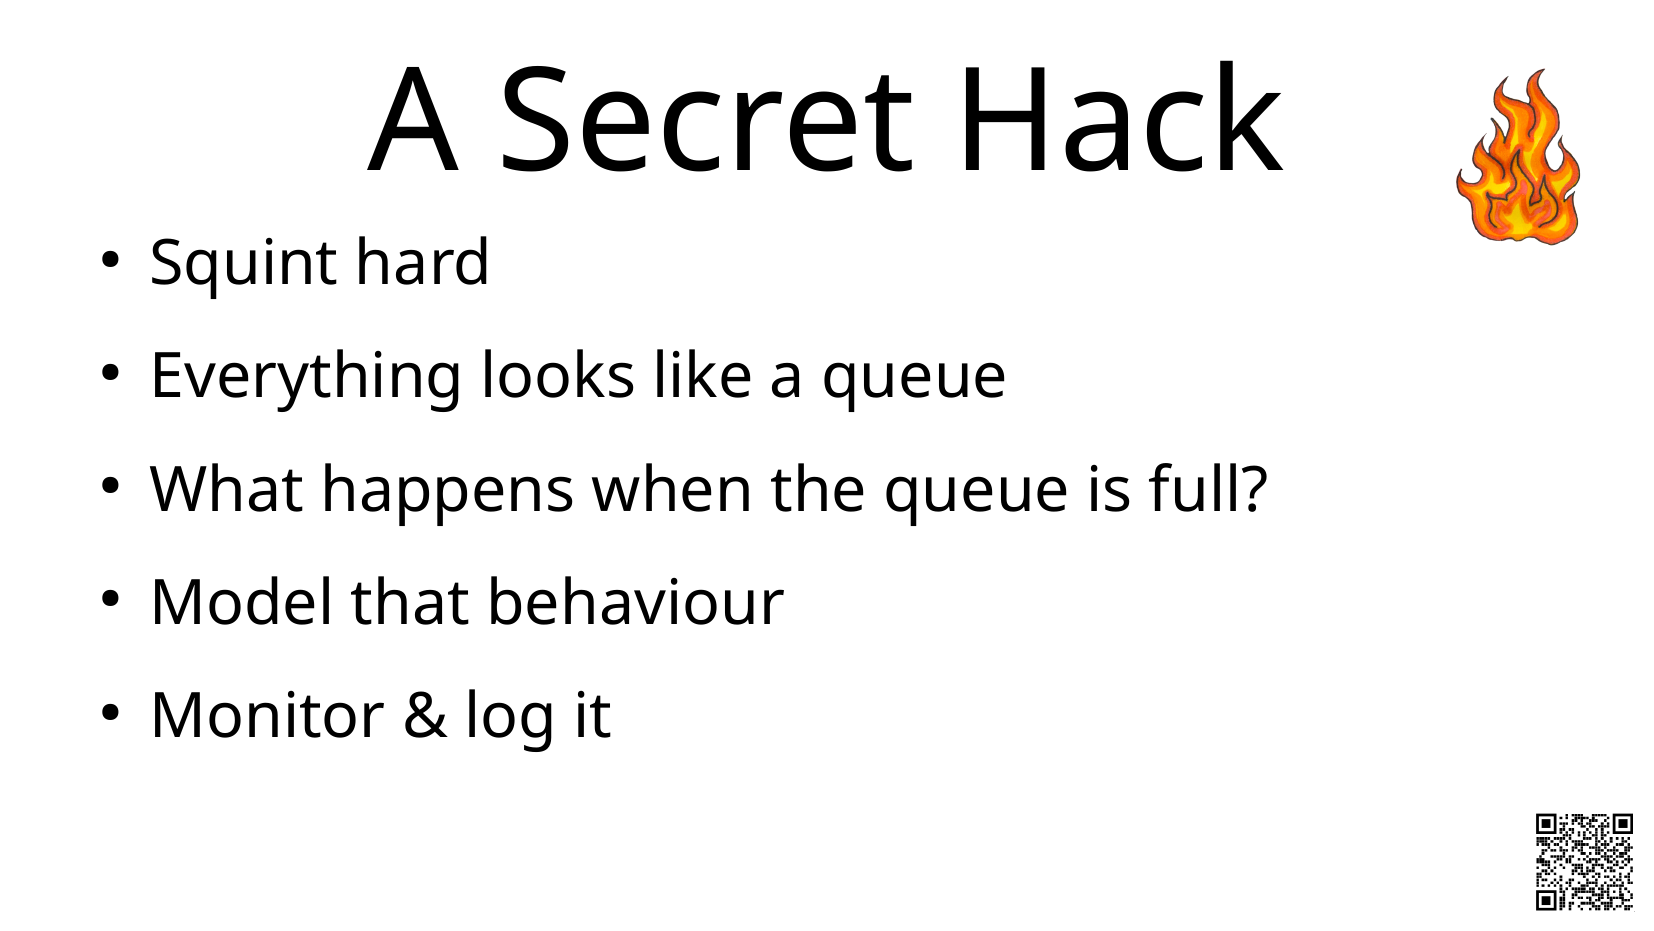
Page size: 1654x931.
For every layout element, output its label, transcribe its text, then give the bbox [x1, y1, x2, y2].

list Squint hard Everything looks like a queue What happens when the queue is full? Model that behaviour Monitor & log it [82, 217, 1571, 758]
title A Secret Hack [82, 37, 1571, 193]
picture [1442, 58, 1595, 252]
picture [1535, 812, 1635, 912]
